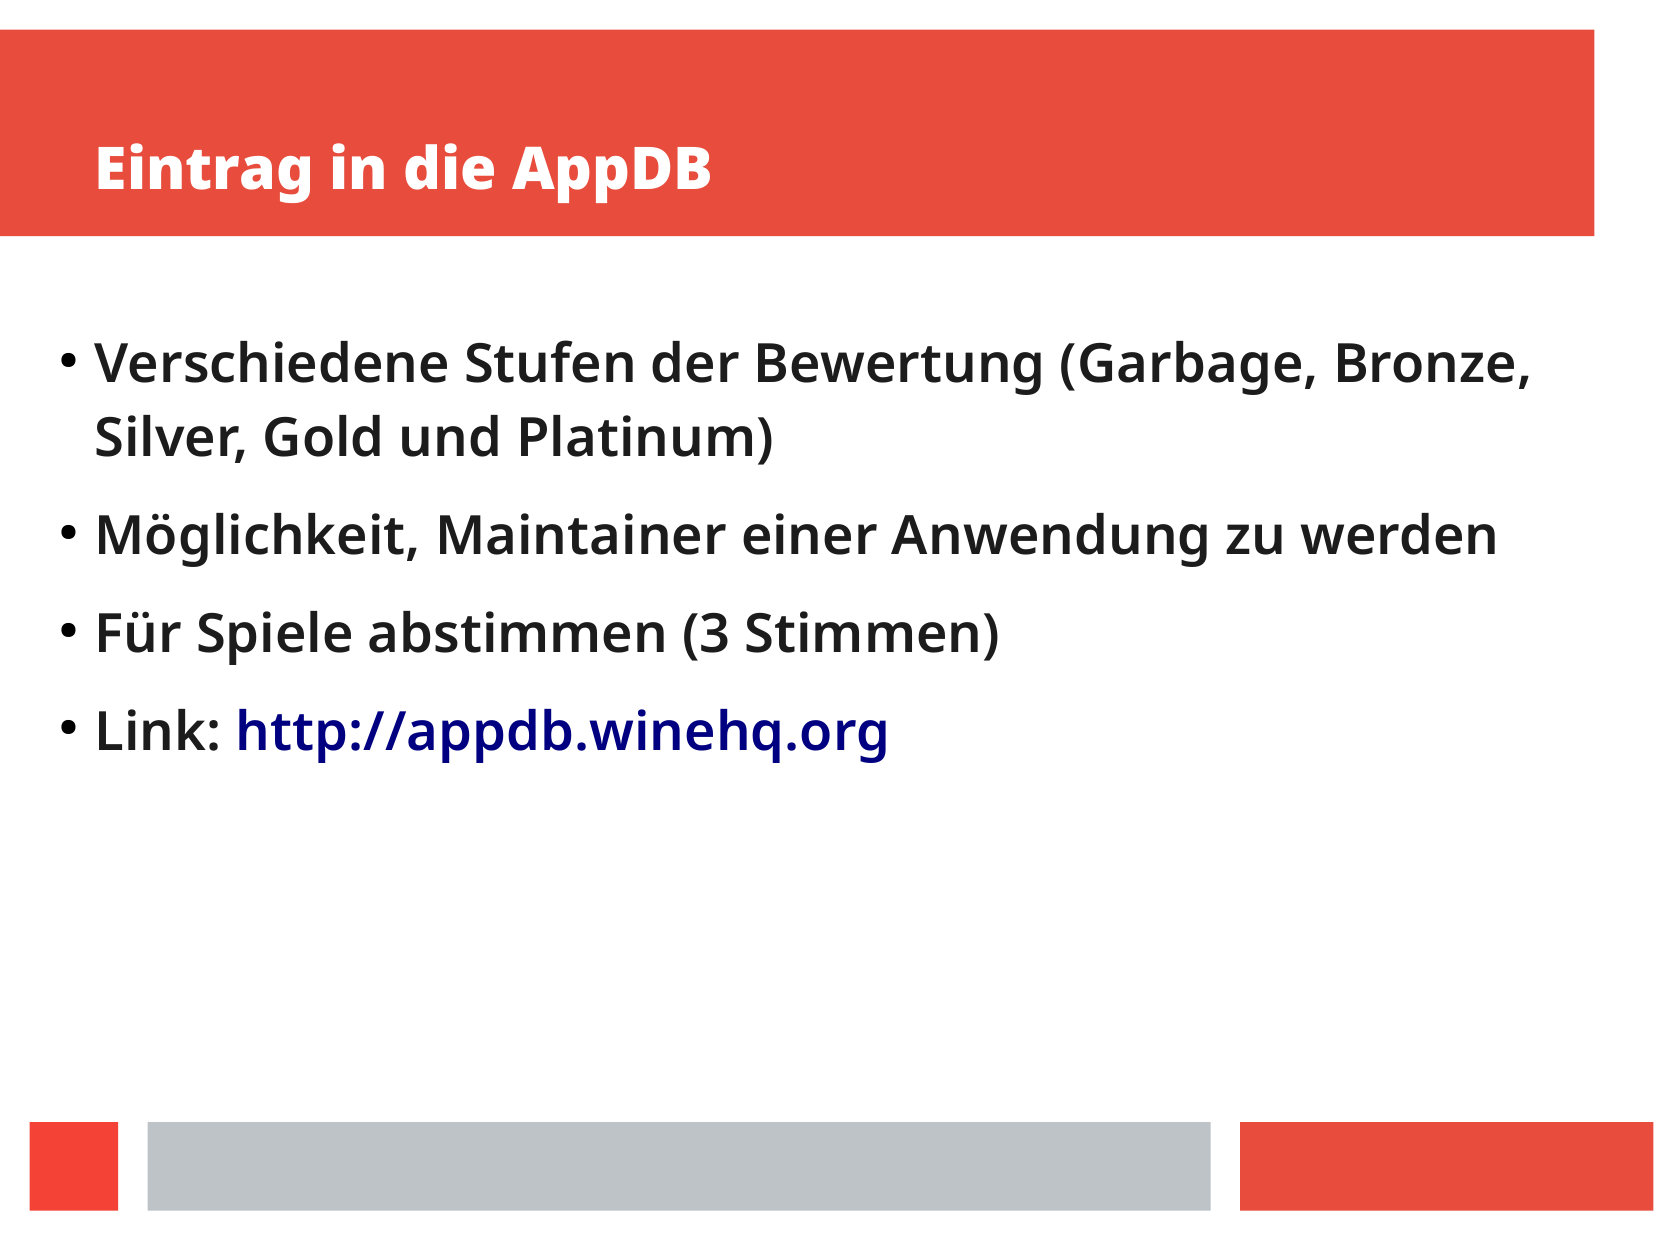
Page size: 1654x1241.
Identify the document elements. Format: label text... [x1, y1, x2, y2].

title Eintrag in die AppDB [59, 59, 1595, 207]
list Verschiedene Stufen der Bewertung (Garbage, Bronze, Silver, Gold und Platinum) Möglichkeit, Maintainer einer Anwendung zu werden Für Spiele abstimmen (3 Stimmen) Link: http://appdb.winehq.org [59, 324, 1565, 1093]
